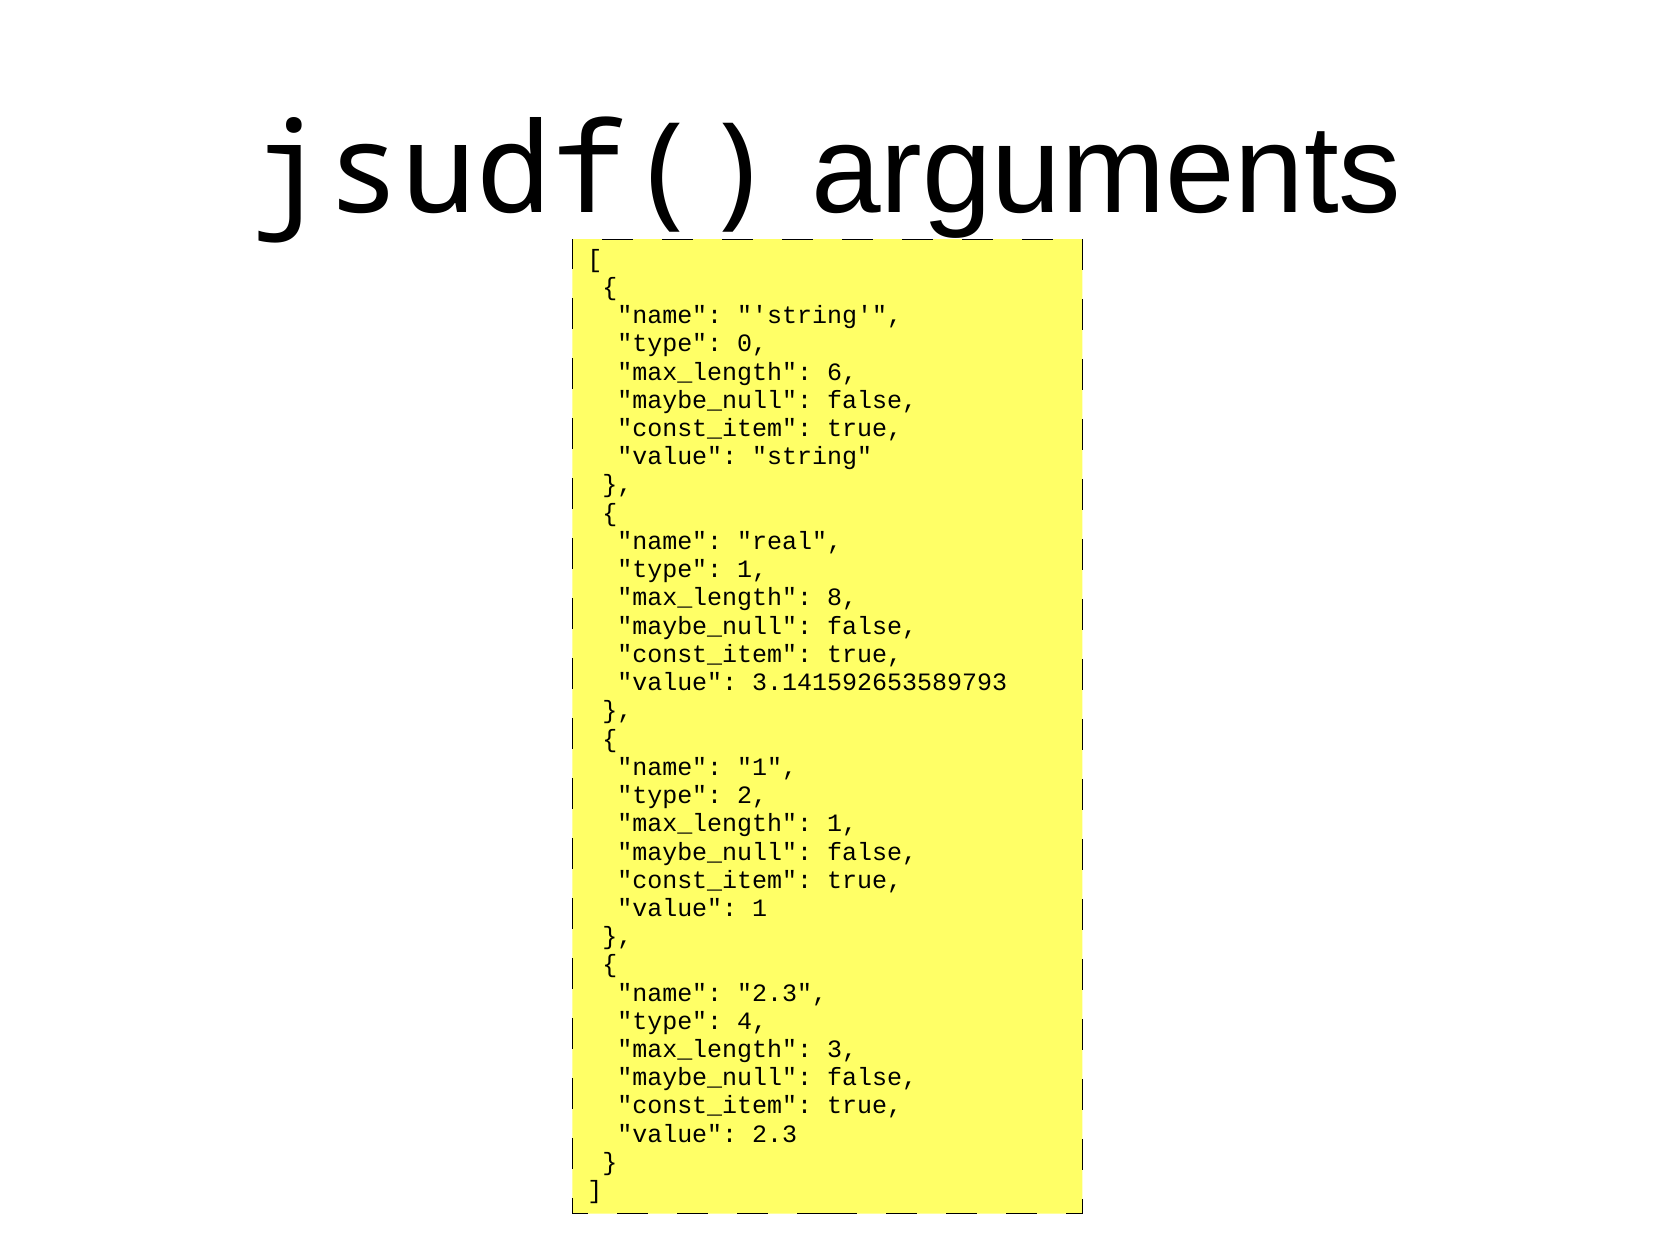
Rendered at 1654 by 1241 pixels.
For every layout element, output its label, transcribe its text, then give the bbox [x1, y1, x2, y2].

title jsudf() arguments [82, 60, 1571, 268]
text_box [ { "name": "'string'", "type": 0, "max_length": 6, "maybe_null": false, "const_item": true, "value": "string" }, { "name": "real", "type": 1, "max_length": 8, "maybe_null": false, "const_item": true, "value": 3.141592653589793 }, { "name": "1", "type": 2, "max_length": 1, "maybe_null": false, "const_item": true, "value": 1 }, { "name": "2.3", "type": 4, "max_length": 3, "maybe_null": false, "const_item": true, "value": 2.3 } ] [572, 239, 1083, 1214]
